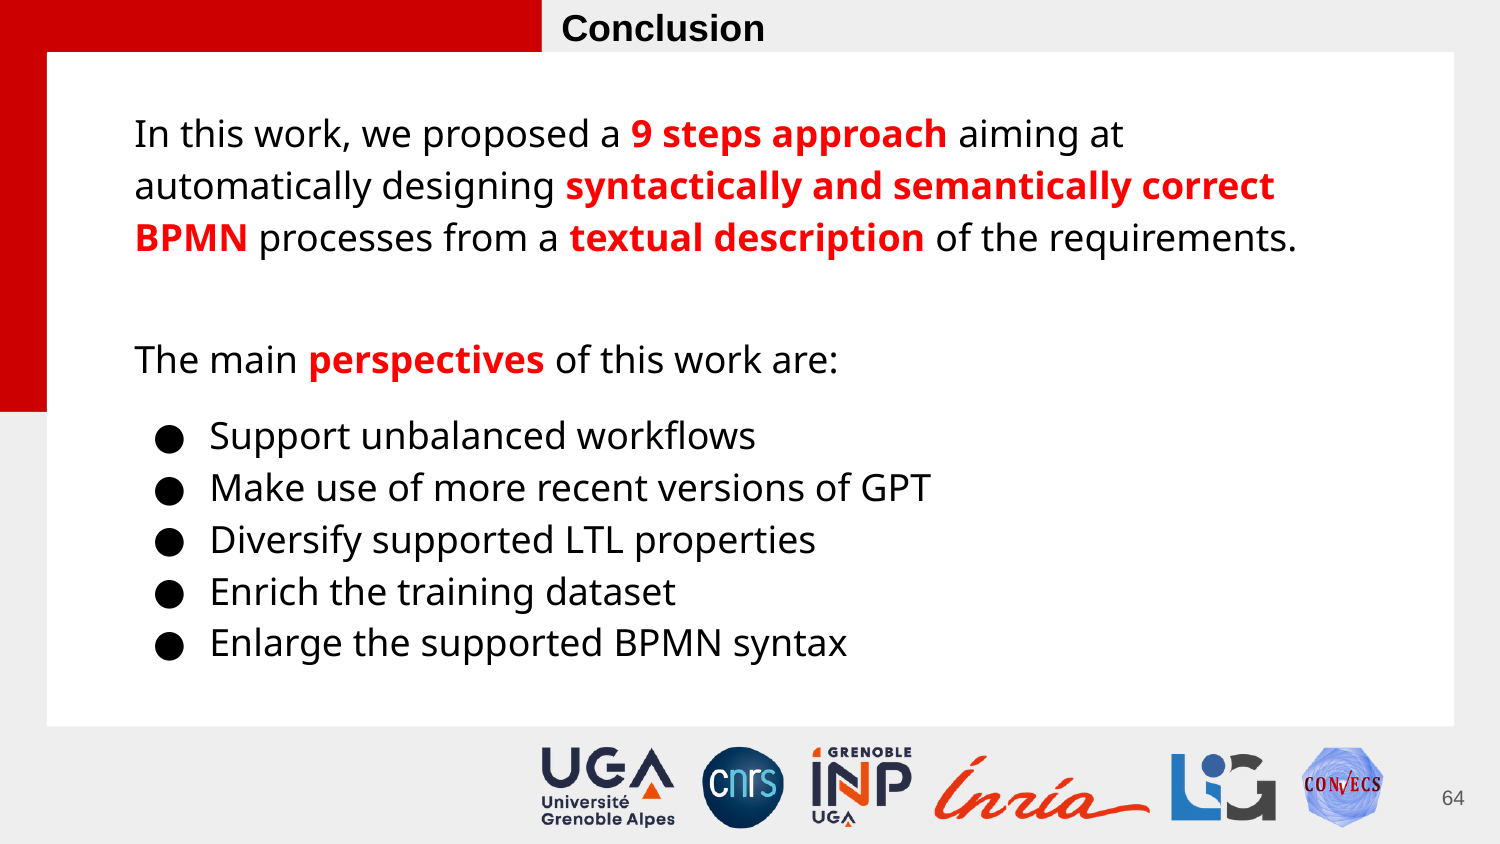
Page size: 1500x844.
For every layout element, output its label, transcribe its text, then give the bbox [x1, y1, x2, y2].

text_box In this work, we proposed a 9 steps approach aiming at automatically designing syntactically and semantically correct BPMN processes from a textual description of the requirements. The main perspectives of this work are: Support unbalanced workflows Make use of more recent versions of GPT Diversify supported LTL properties Enrich the training dataset Enlarge the supported BPMN syntax [119, 88, 1381, 744]
slide_number <numéro> [1389, 764, 1480, 830]
text_box Conclusion [546, 0, 1441, 55]
picture [0, 0, 1500, 844]
